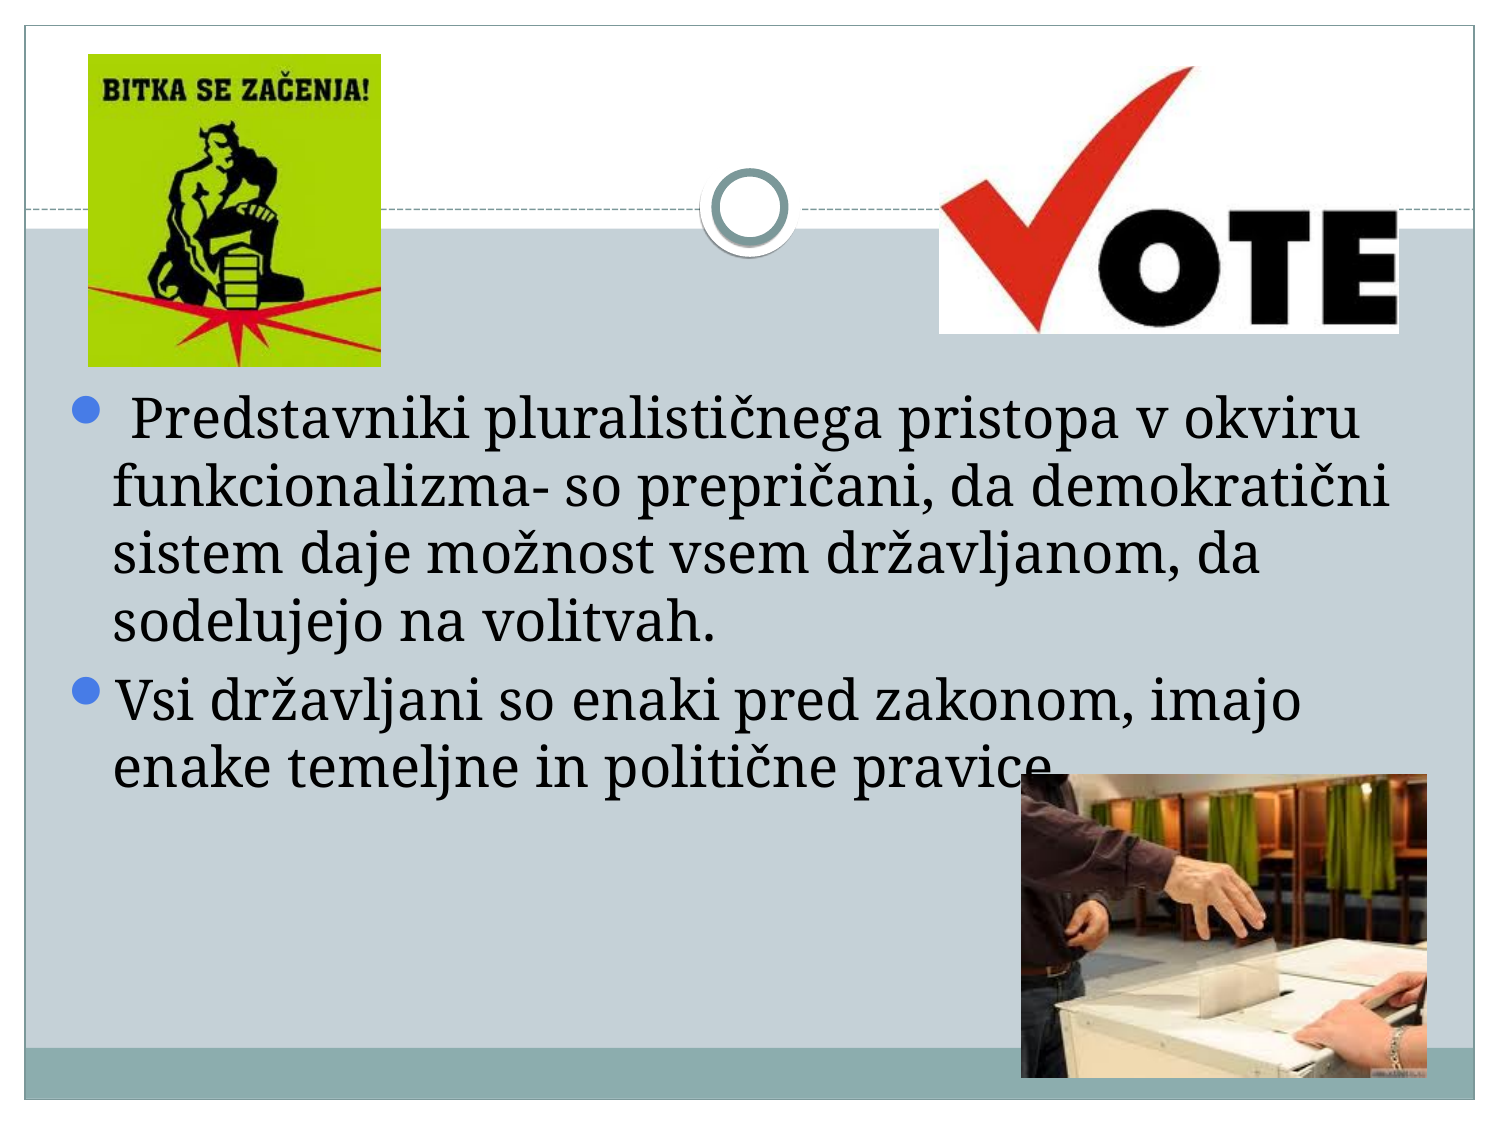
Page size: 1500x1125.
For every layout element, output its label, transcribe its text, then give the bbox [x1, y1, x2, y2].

picture [1021, 774, 1427, 1079]
picture [88, 54, 381, 367]
list Predstavniki pluralističnega pristopa v okviru funkcionalizma- so prepričani, da demokratični sistem daje možnost vsem državljanom, da sodelujejo na volitvah. Vsi državljani so enaki pred zakonom, imajo enake temeljne in politične pravice. [53, 375, 1449, 1125]
picture [939, 66, 1399, 334]
